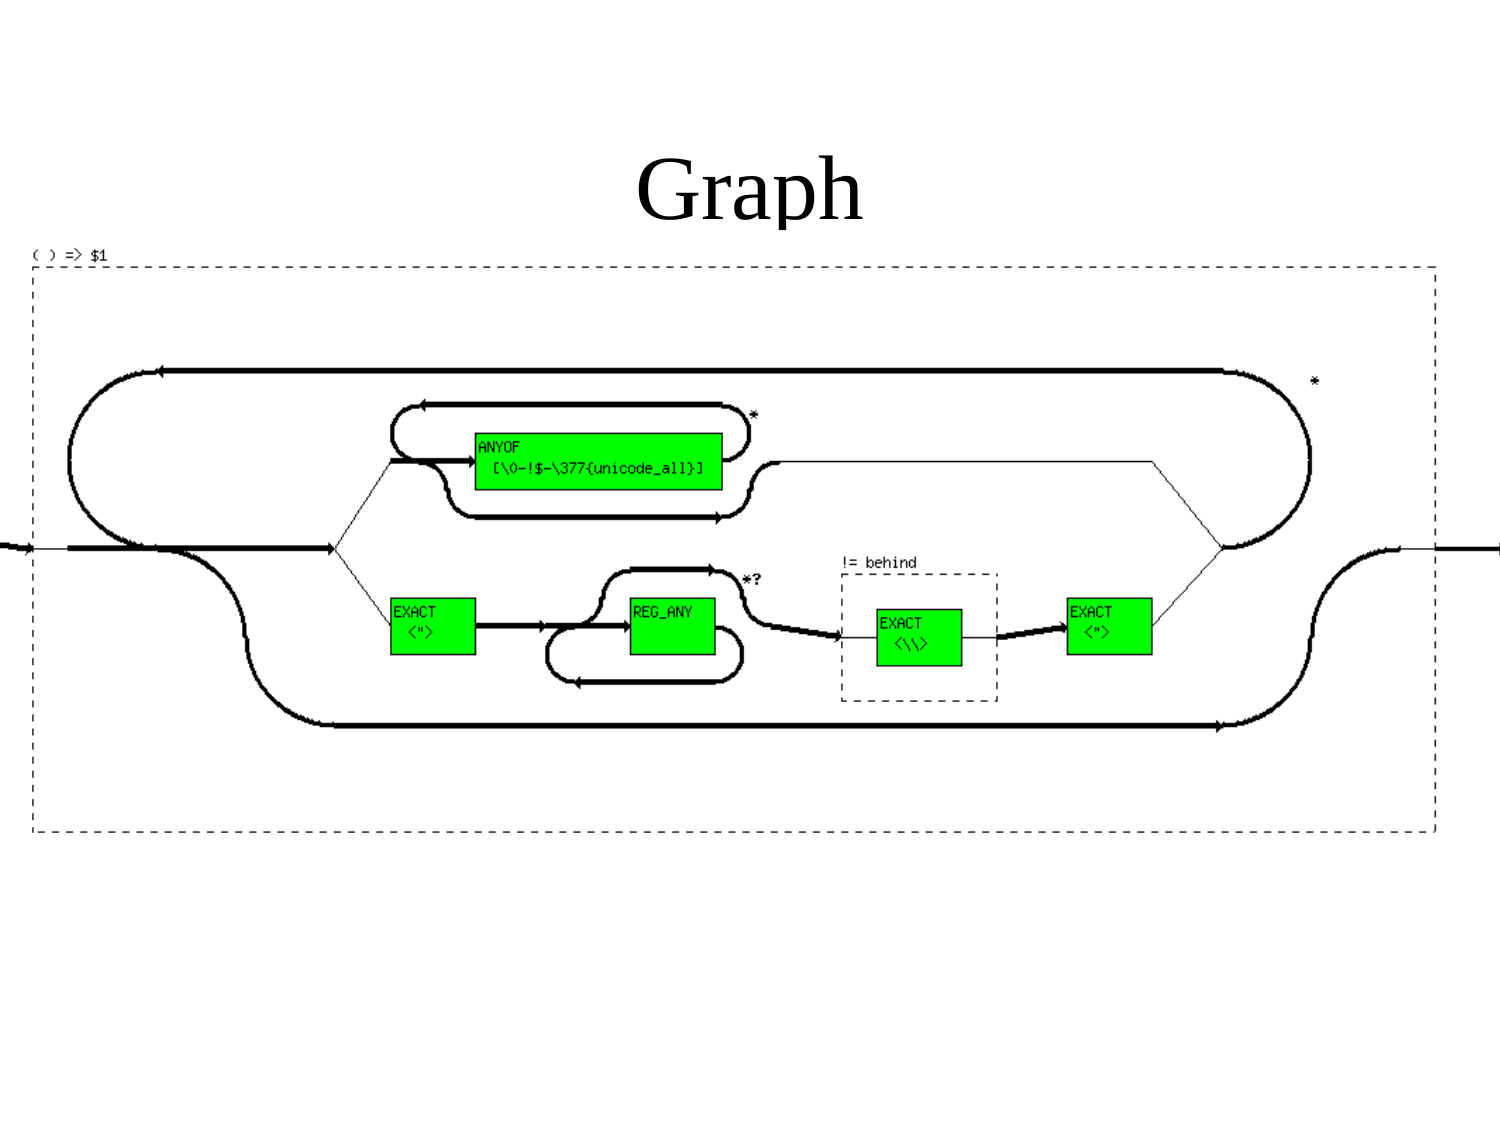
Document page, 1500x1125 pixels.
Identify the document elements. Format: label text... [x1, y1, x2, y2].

title Graph [112, 99, 1388, 230]
picture [0, 230, 1500, 895]
